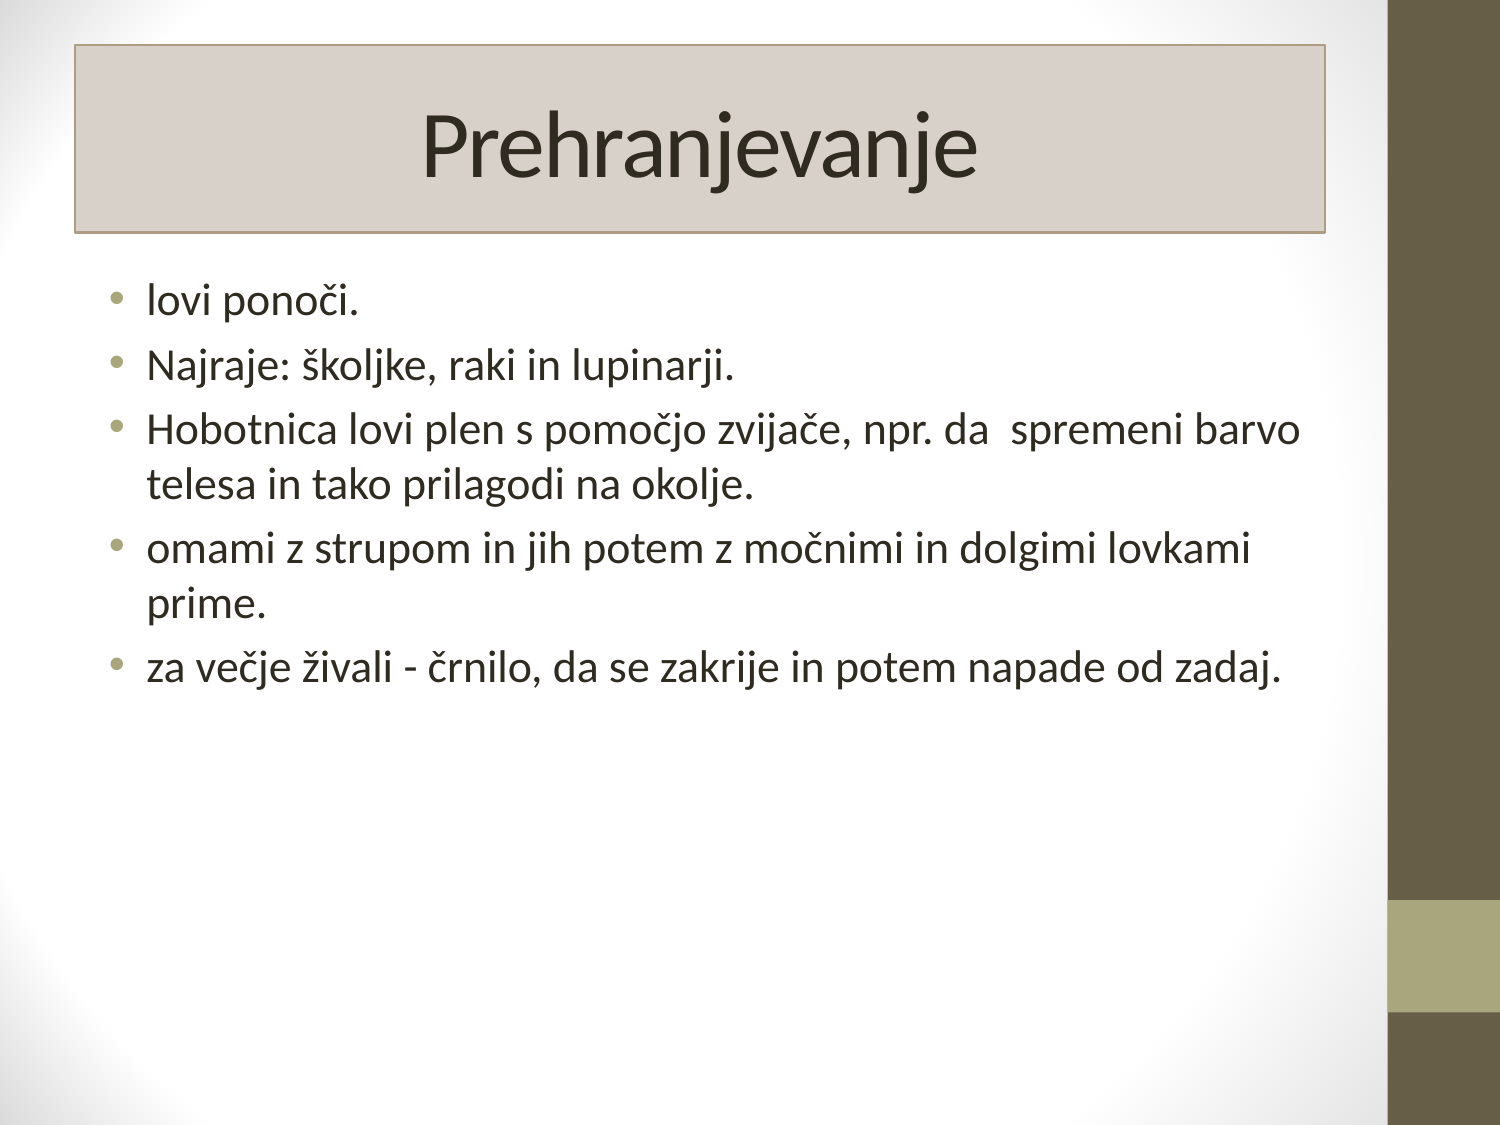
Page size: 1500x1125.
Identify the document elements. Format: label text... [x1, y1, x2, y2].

picture [0, 0, 1387, 1125]
title Prehranjevanje [75, 45, 1325, 233]
list lovi ponoči. Najraje: školjke, raki in lupinarji. Hobotnica lovi plen s pomočjo zvijače, npr. da spremeni barvo telesa in tako prilagodi na okolje. omami z strupom in jih potem z močnimi in dolgimi lovkami prime. za večje živali - črnilo, da se zakrije in potem napade od zadaj. [75, 262, 1325, 1050]
